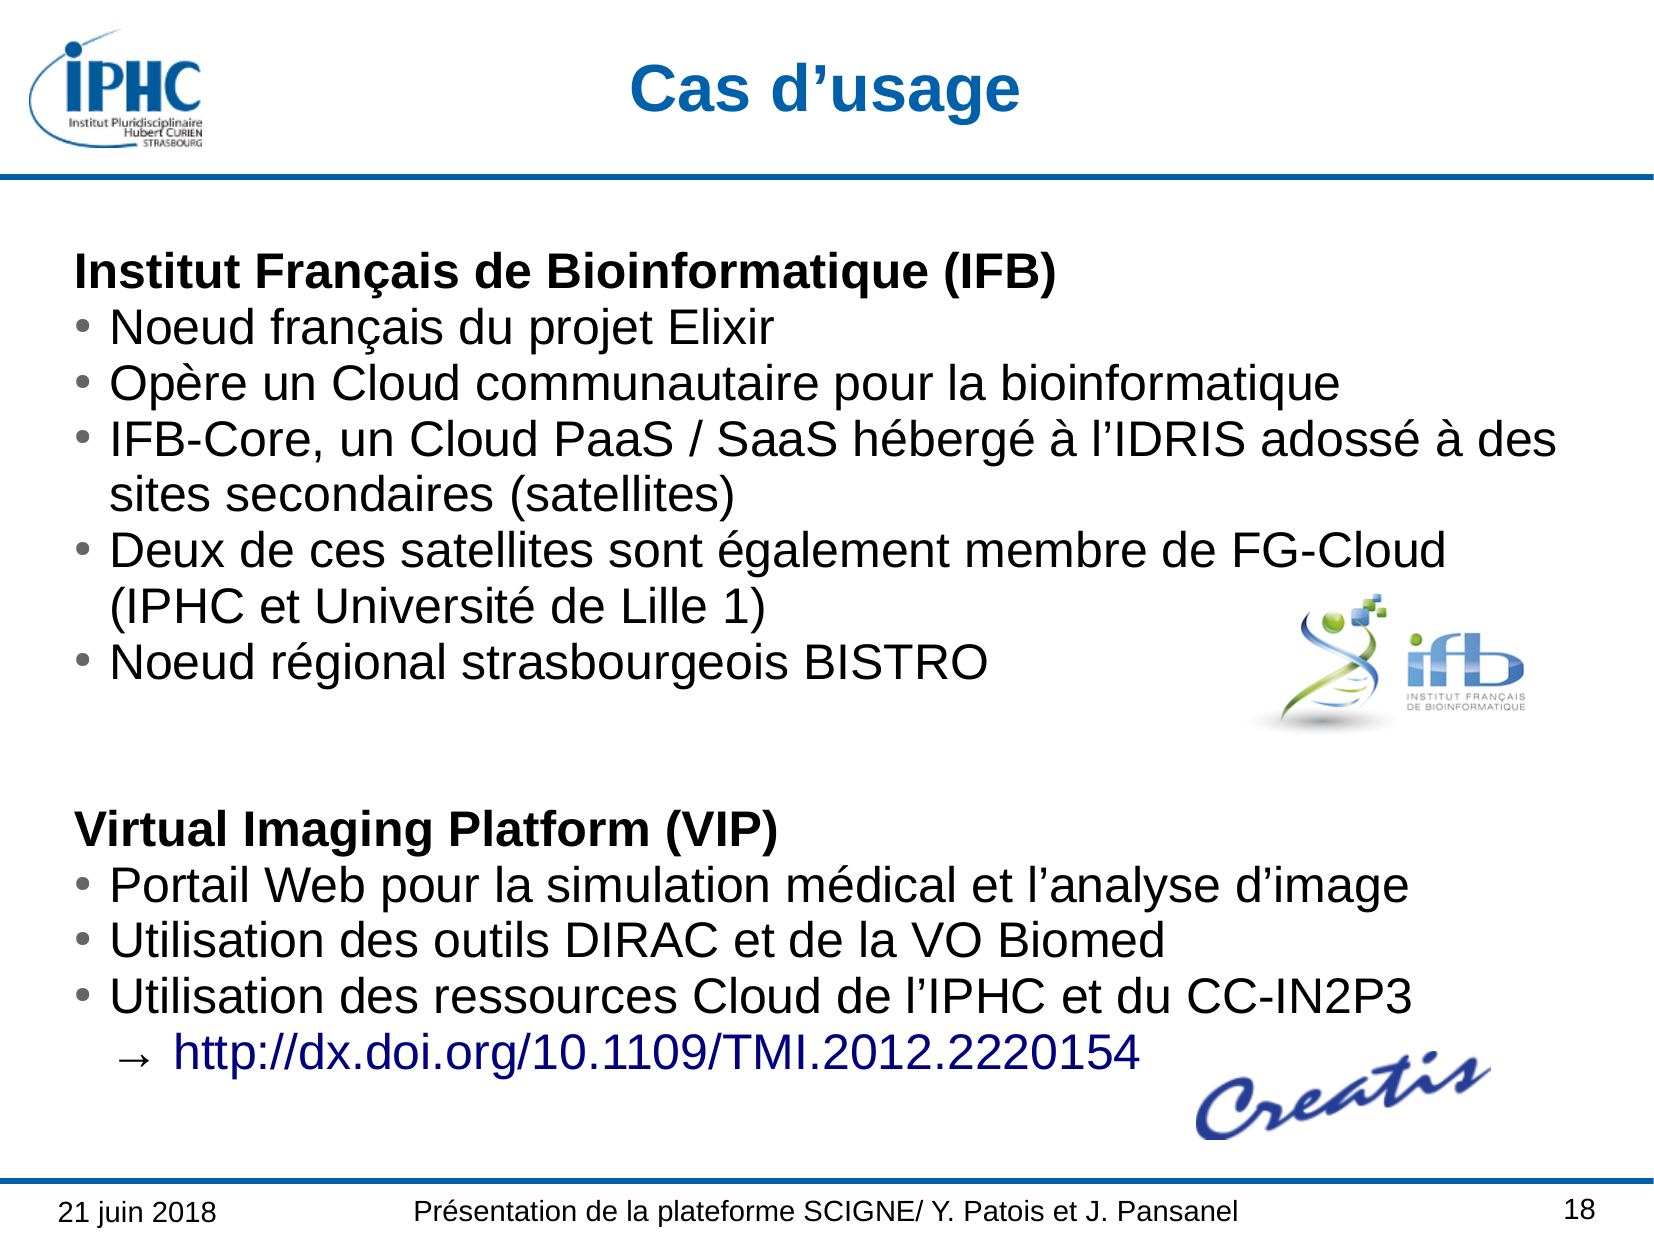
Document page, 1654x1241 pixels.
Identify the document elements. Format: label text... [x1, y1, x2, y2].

text_box Cas d’usage [615, 43, 1039, 134]
picture [1196, 1088, 1491, 1140]
text_box Institut Français de Bioinformatique (IFB) Noeud français du projet Elixir Opère un Cloud communautaire pour la bioinformatique IFB-Core, un Cloud PaaS / SaaS hébergé à l’IDRIS adossé à des sites secondaires (satellites) Deux de ces satellites sont également membre de FG-Cloud (IPHC et Université de Lille 1) Noeud régional strasbourgeois BISTRO Virtual Imaging Platform (VIP) Portail Web pour la simulation médical et l’analyse d’image Utilisation des outils DIRAC et de la VO Biomed Utilisation des ressources Cloud de l’IPHC et du CC-IN2P3 → http://dx.doi.org/10.1109/TMI.2012.2220154 [59, 236, 1595, 1088]
picture [1240, 585, 1536, 739]
picture [29, 29, 202, 148]
